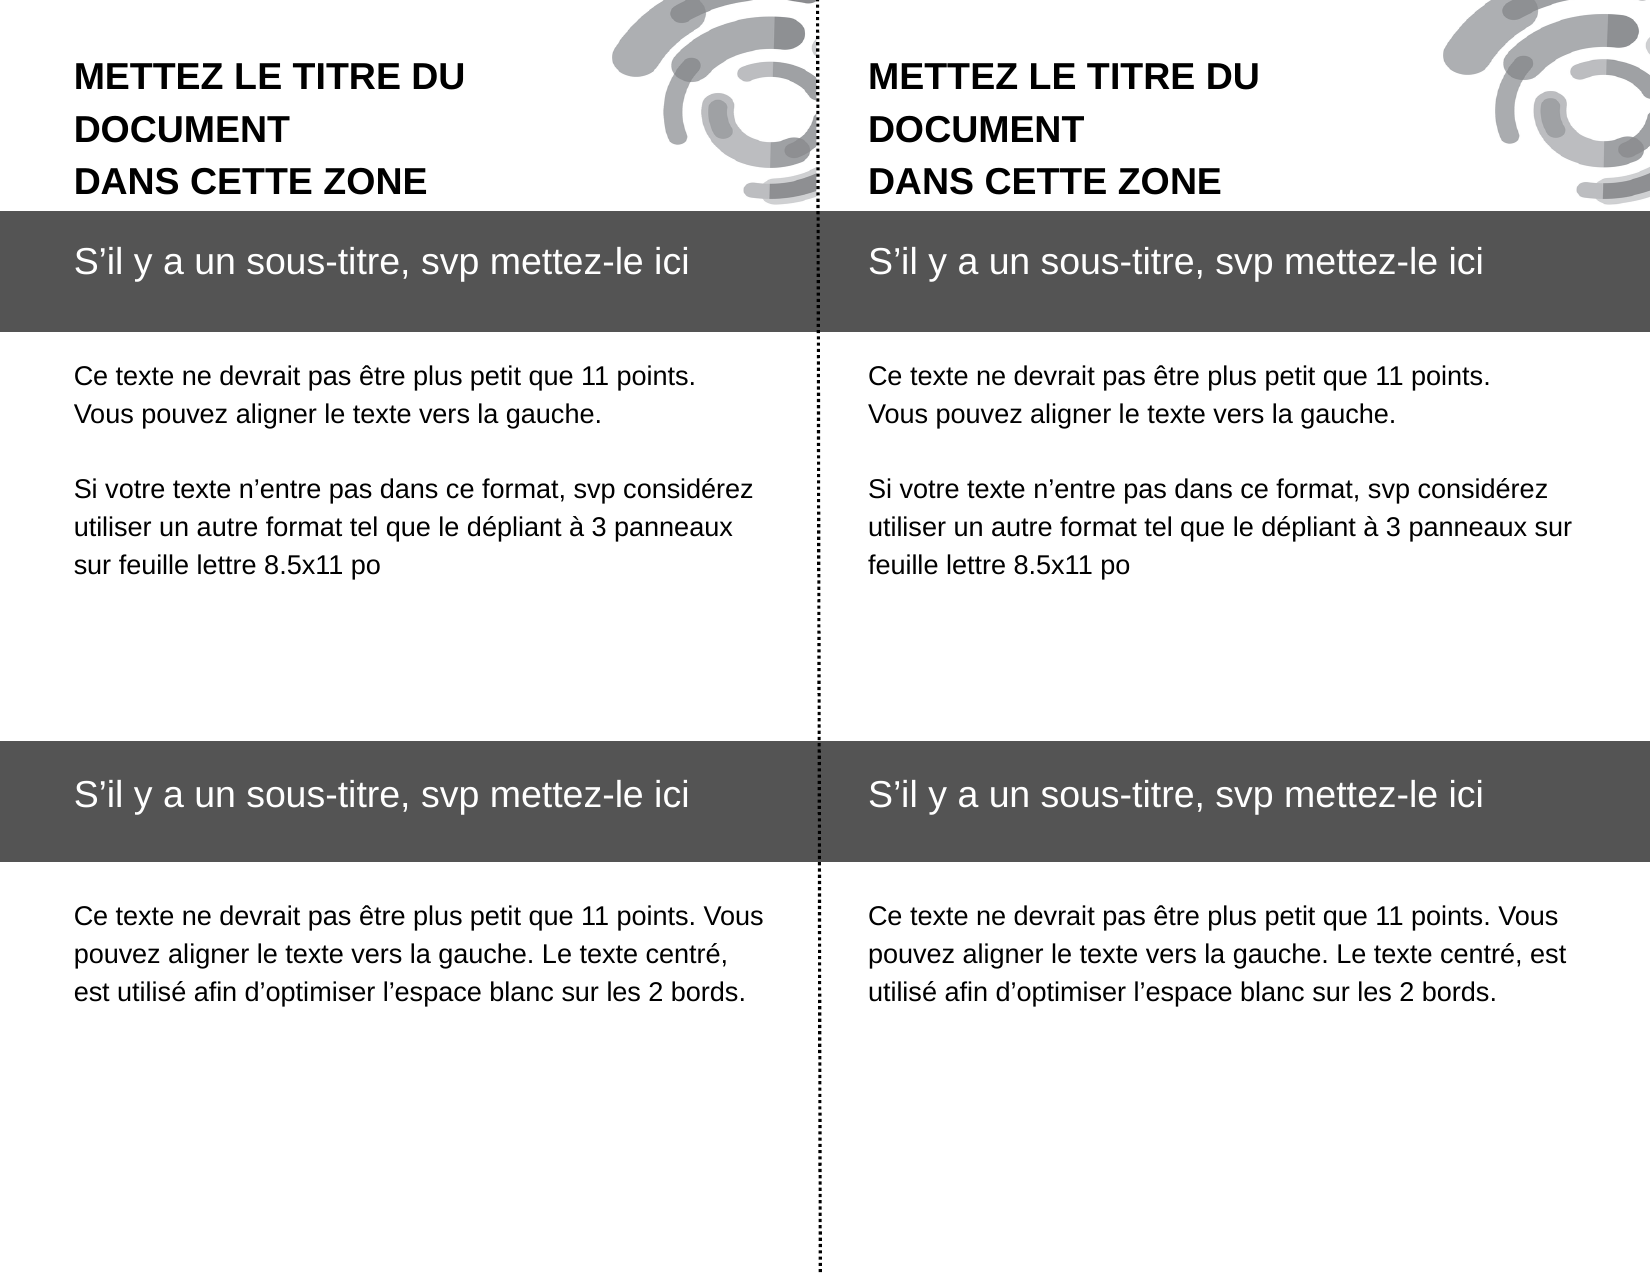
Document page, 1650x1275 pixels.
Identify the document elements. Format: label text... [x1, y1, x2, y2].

text_box [0, 714, 1650, 863]
text_box Ce texte ne devrait pas être plus petit que 11 points. Vous pouvez aligner le texte vers la gauche. Si votre texte n’entre pas dans ce format, svp considérez utiliser un autre format tel que le dépliant à 3 panneaux sur feuille lettre 8.5x11 po [868, 352, 1594, 582]
text_box S’il y a un sous-titre, svp mettez-le ici [73, 229, 799, 365]
text_box S’il y a un sous-titre, svp mettez-le ici [868, 762, 1594, 893]
text_box Ce texte ne devrait pas être plus petit que 11 points. Vous pouvez aligner le texte vers la gauche. Le texte centré, est utilisé afin d’optimiser l’espace blanc sur les 2 bords. [73, 893, 770, 1004]
text_box S’il y a un sous-titre, svp mettez-le ici [73, 762, 799, 898]
text_box METTEZ LE TITRE DU DOCUMENT DANS CETTE ZONE [868, 44, 1417, 198]
text_box Ce texte ne devrait pas être plus petit que 11 points. Vous pouvez aligner le texte vers la gauche. Le texte centré, est utilisé afin d’optimiser l’espace blanc sur les 2 bords. [868, 893, 1611, 1004]
text_box METTEZ LE TITRE DU DOCUMENT DANS CETTE ZONE [73, 44, 623, 198]
text_box S’il y a un sous-titre, svp mettez-le ici [868, 229, 1594, 352]
text_box [0, 0, 1650, 333]
text_box Ce texte ne devrait pas être plus petit que 11 points. Vous pouvez aligner le texte vers la gauche. Si votre texte n’entre pas dans ce format, svp considérez utiliser un autre format tel que le dépliant à 3 panneaux sur feuille lettre 8.5x11 po [73, 352, 770, 582]
